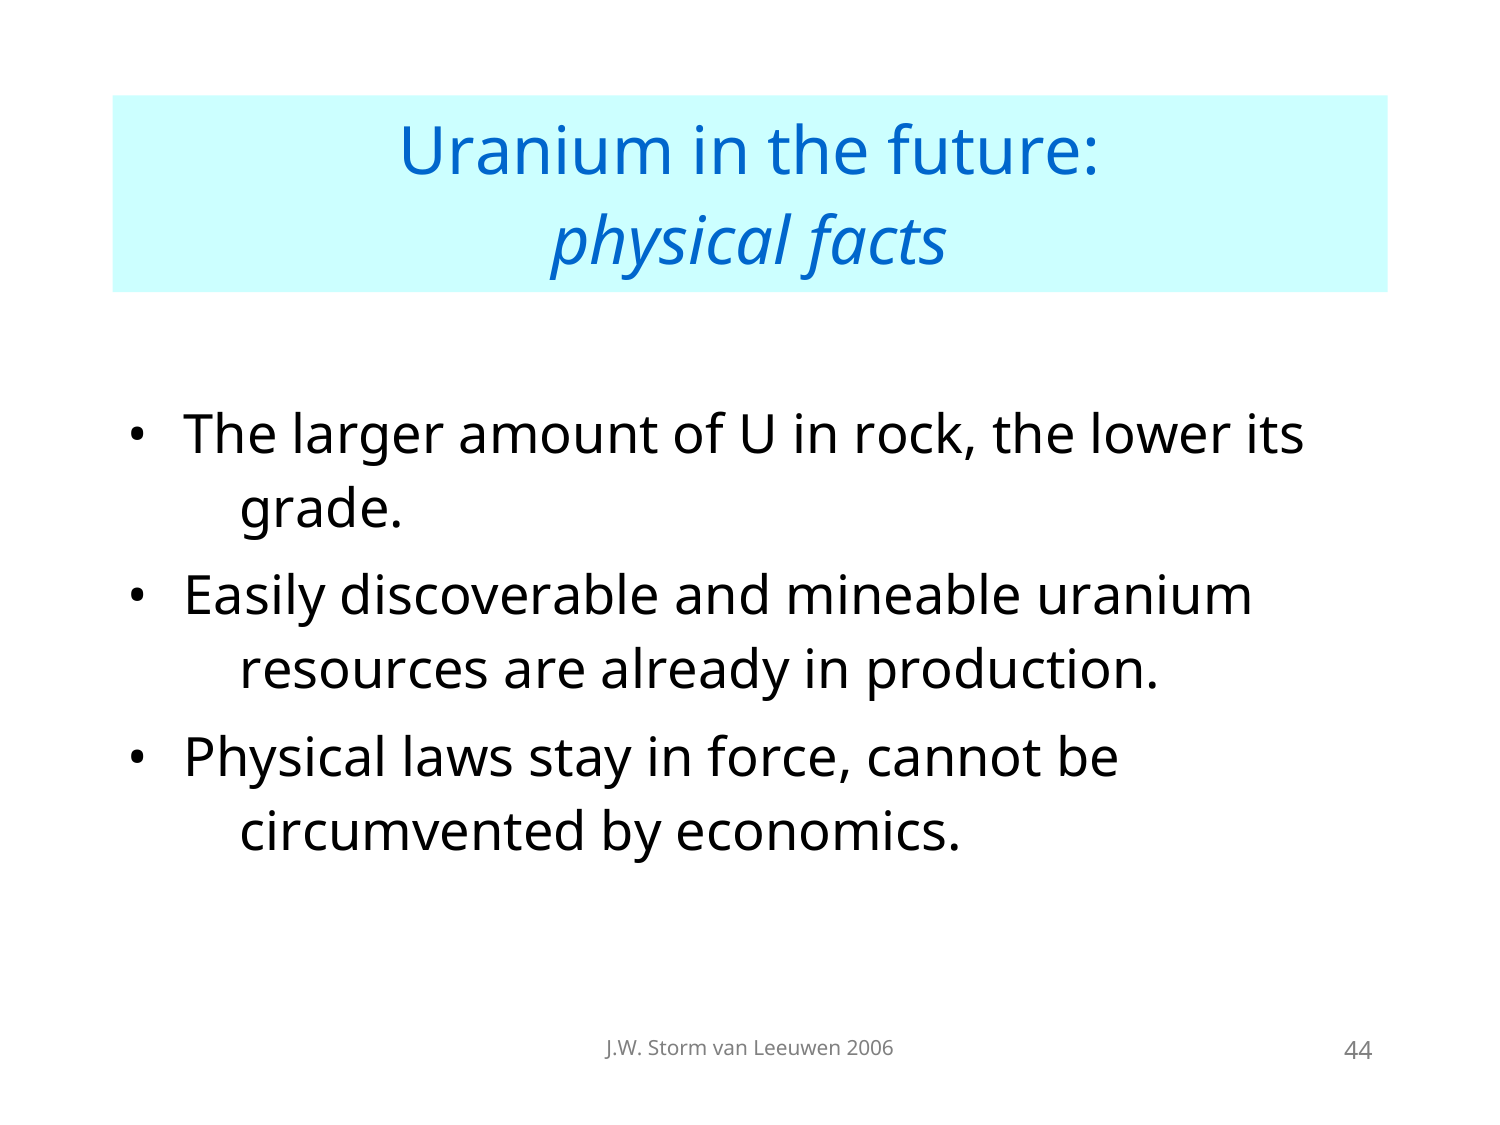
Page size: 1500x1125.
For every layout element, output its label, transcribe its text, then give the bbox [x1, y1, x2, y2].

list The larger amount of U in rock, the lower its grade. Easily discoverable and mineable uranium resources are already in production. Physical laws stay in force, cannot be circumvented by economics. [112, 387, 1388, 1000]
title Uranium in the future: physical facts [112, 99, 1388, 288]
